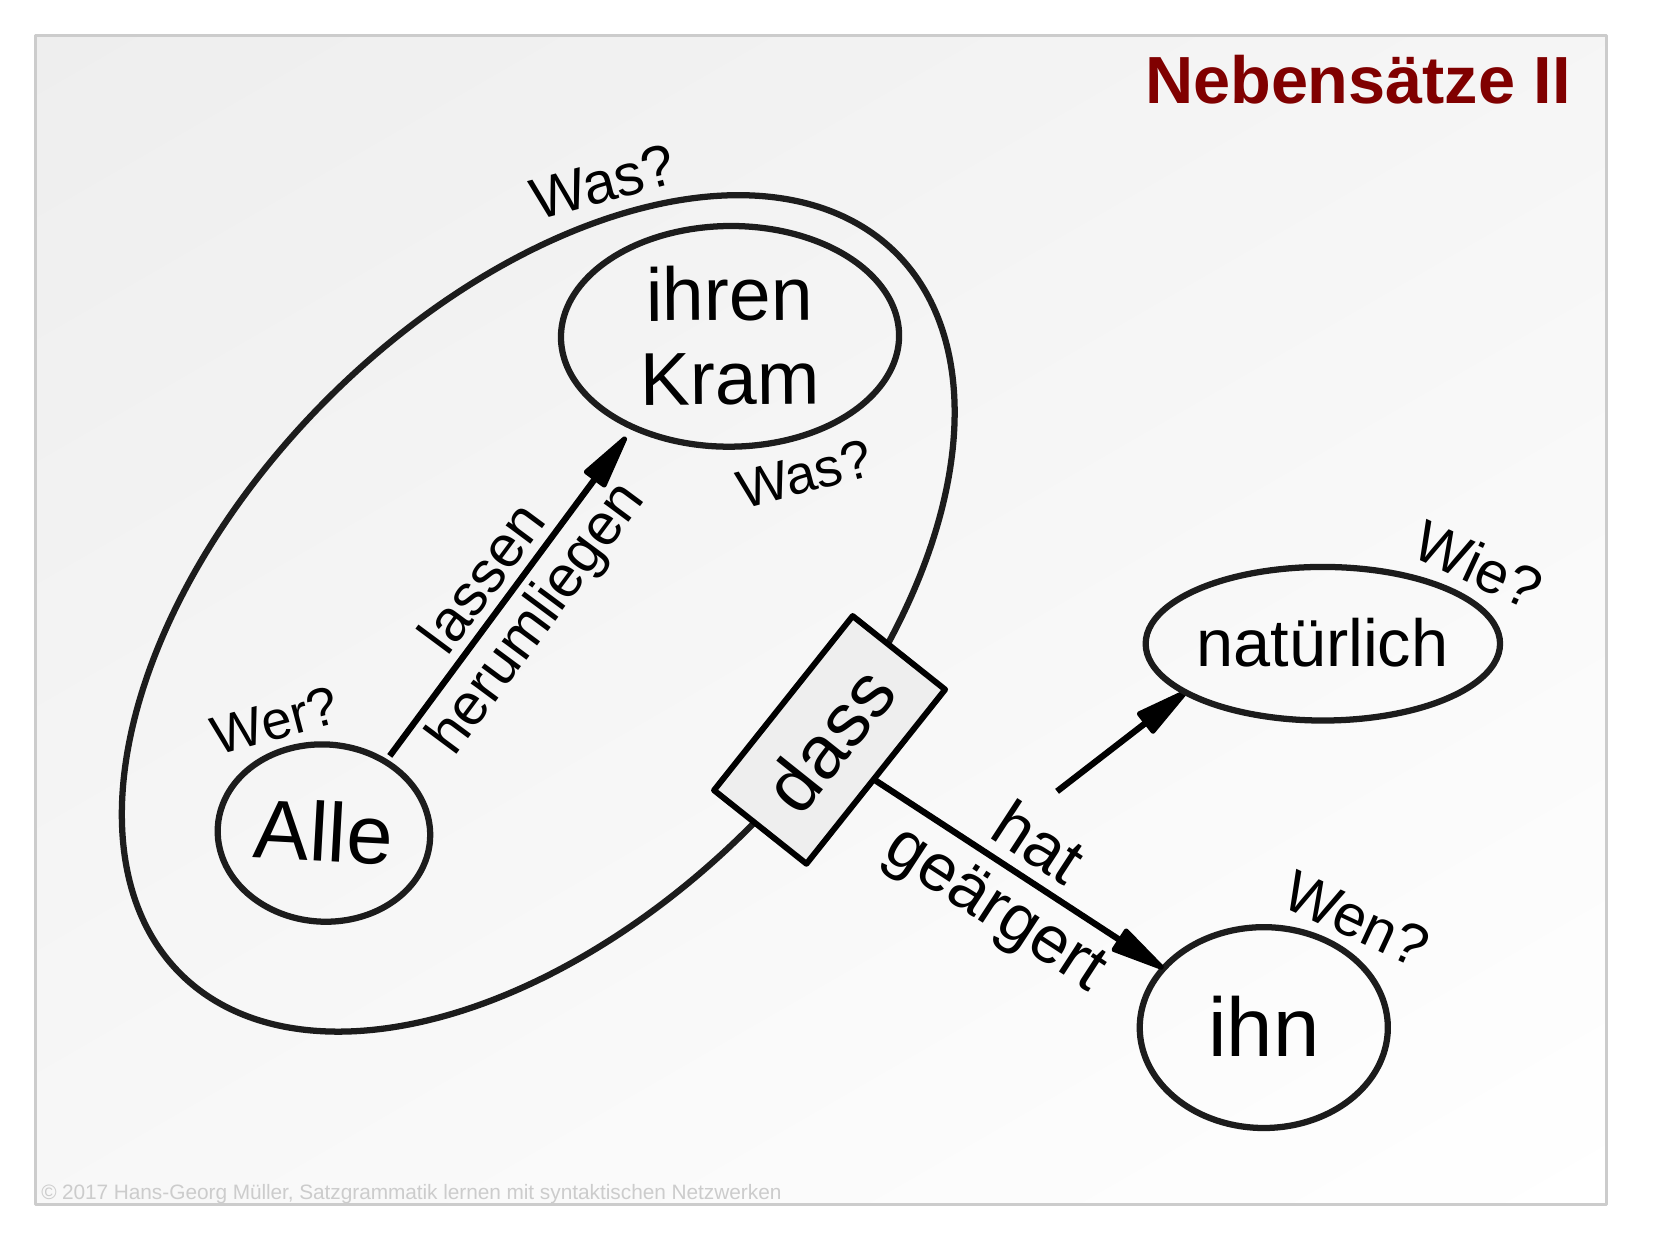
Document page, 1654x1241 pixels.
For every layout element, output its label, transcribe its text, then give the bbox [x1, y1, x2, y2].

text_box ihren Kram [560, 226, 900, 447]
text_box Alle [217, 748, 431, 922]
text_box dass [714, 616, 946, 864]
text_box Wie? [1387, 494, 1611, 656]
text_box natürlich [1145, 566, 1501, 721]
text_box Wen? [1257, 844, 1481, 1006]
text_box ihn [1139, 927, 1388, 1129]
text_box Was? [515, 193, 702, 247]
text_box Was? [714, 404, 939, 543]
text_box Was? [568, 201, 705, 238]
text_box Wer? [188, 654, 399, 787]
title Nebensätze II [82, 43, 1572, 193]
